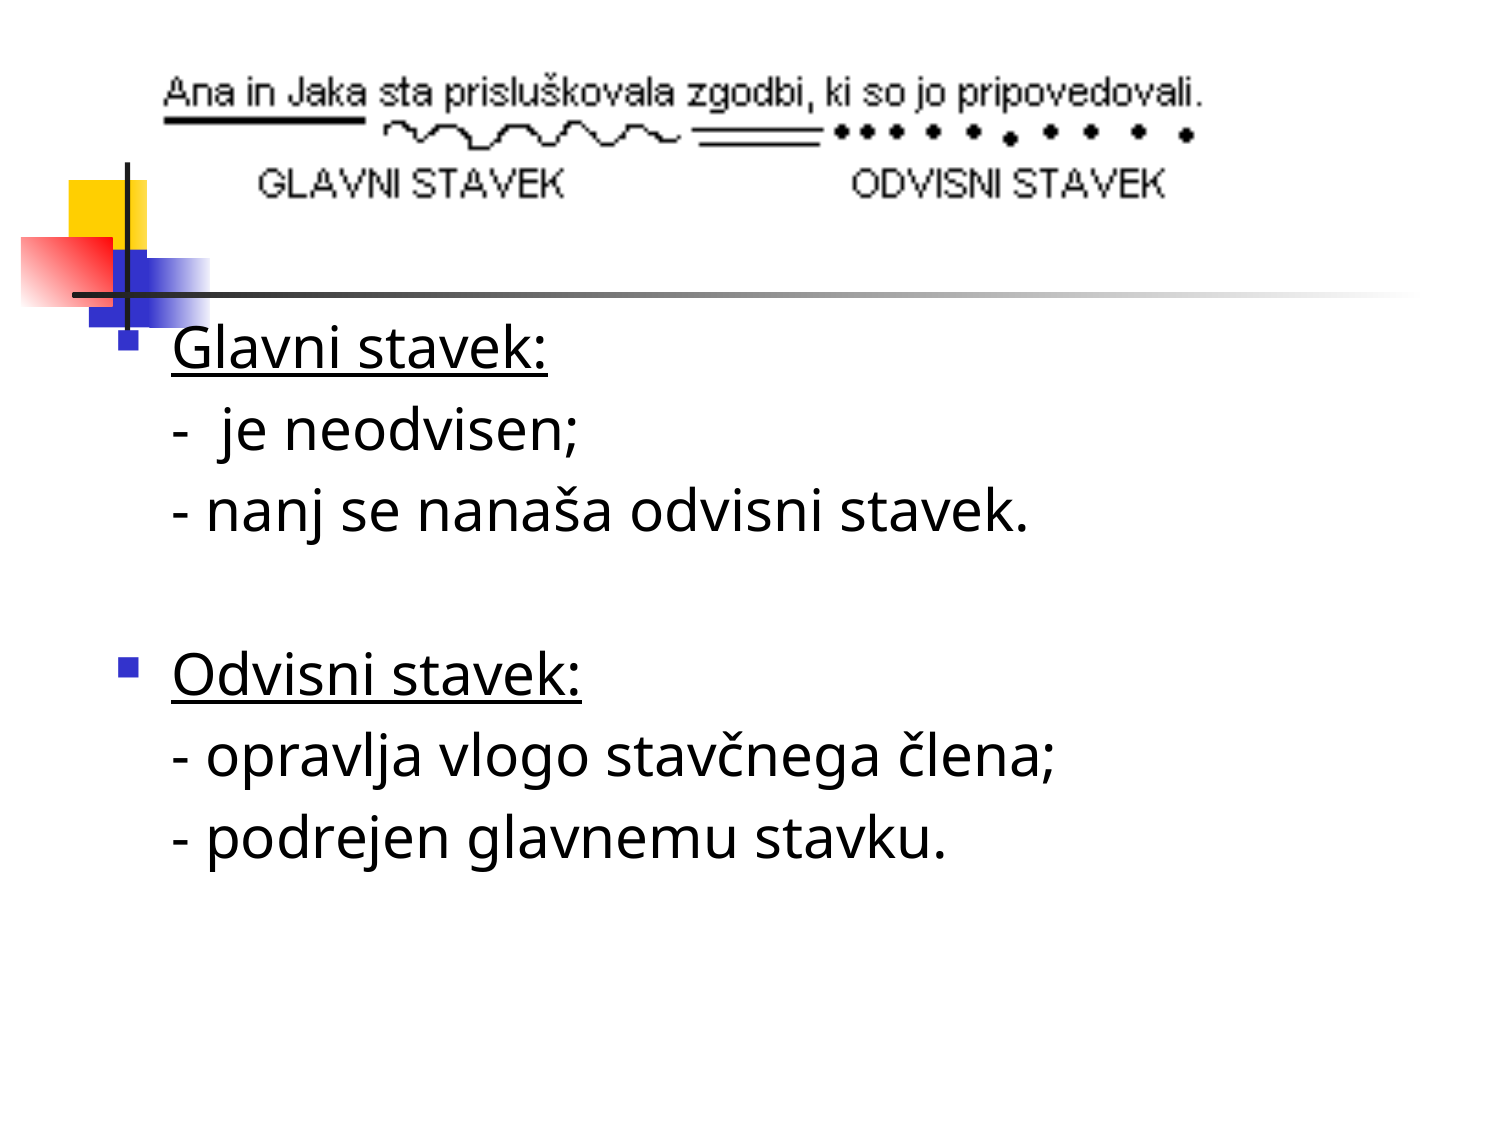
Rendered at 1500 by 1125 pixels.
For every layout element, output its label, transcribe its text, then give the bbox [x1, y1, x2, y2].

list Glavni stavek: - je neodvisen; - nanj se nanaša odvisni stavek. Odvisni stavek: - opravlja vlogo stavčnega člena; - podrejen glavnemu stavku. [100, 302, 1376, 1083]
picture [147, 30, 1294, 259]
